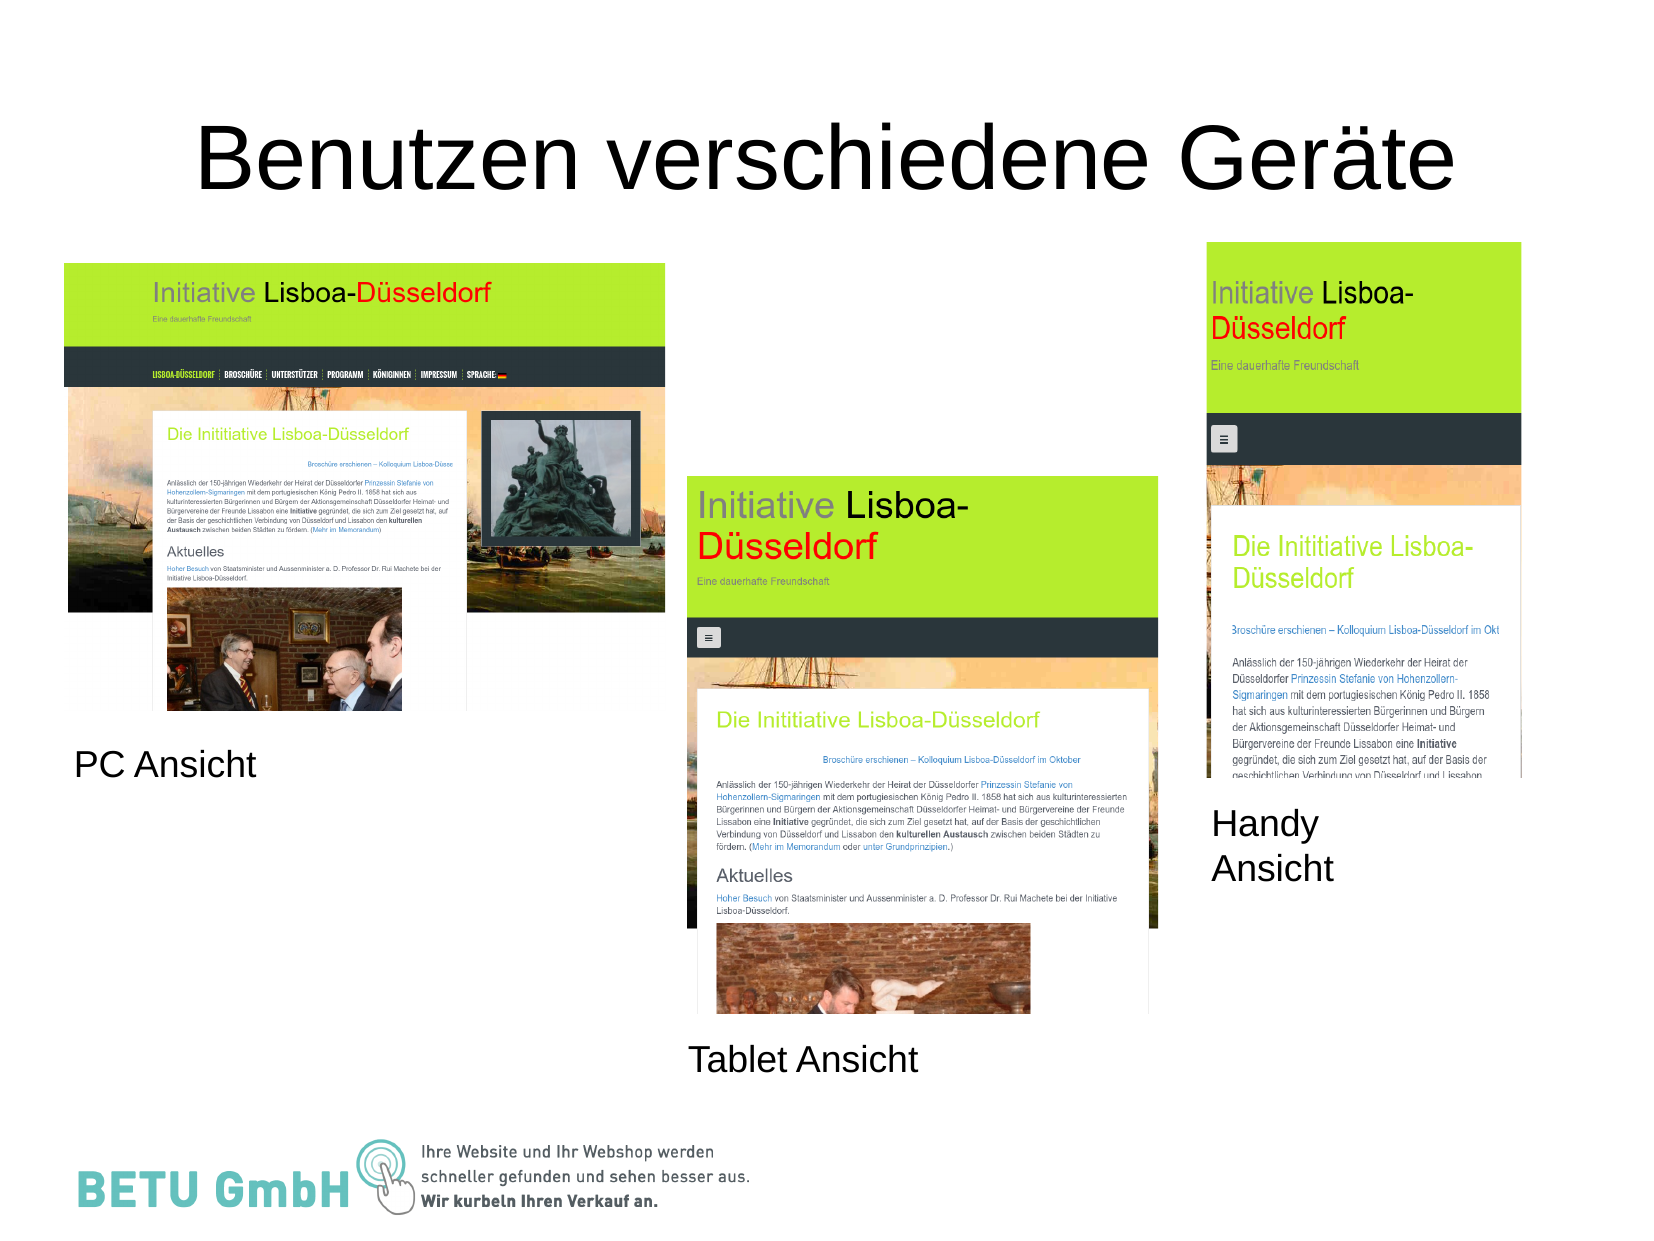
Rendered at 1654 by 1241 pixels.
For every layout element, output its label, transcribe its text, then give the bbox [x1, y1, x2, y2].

picture [64, 263, 666, 711]
text_box Tablet Ansicht [673, 1027, 934, 1085]
picture [687, 476, 1159, 1014]
text_box Handy Ansicht [1196, 791, 1465, 848]
text_box PC Ansicht [59, 732, 272, 789]
picture [1206, 242, 1522, 778]
text_box Benutzen verschiedene Geräte [82, 49, 1571, 257]
picture [70, 1138, 815, 1216]
